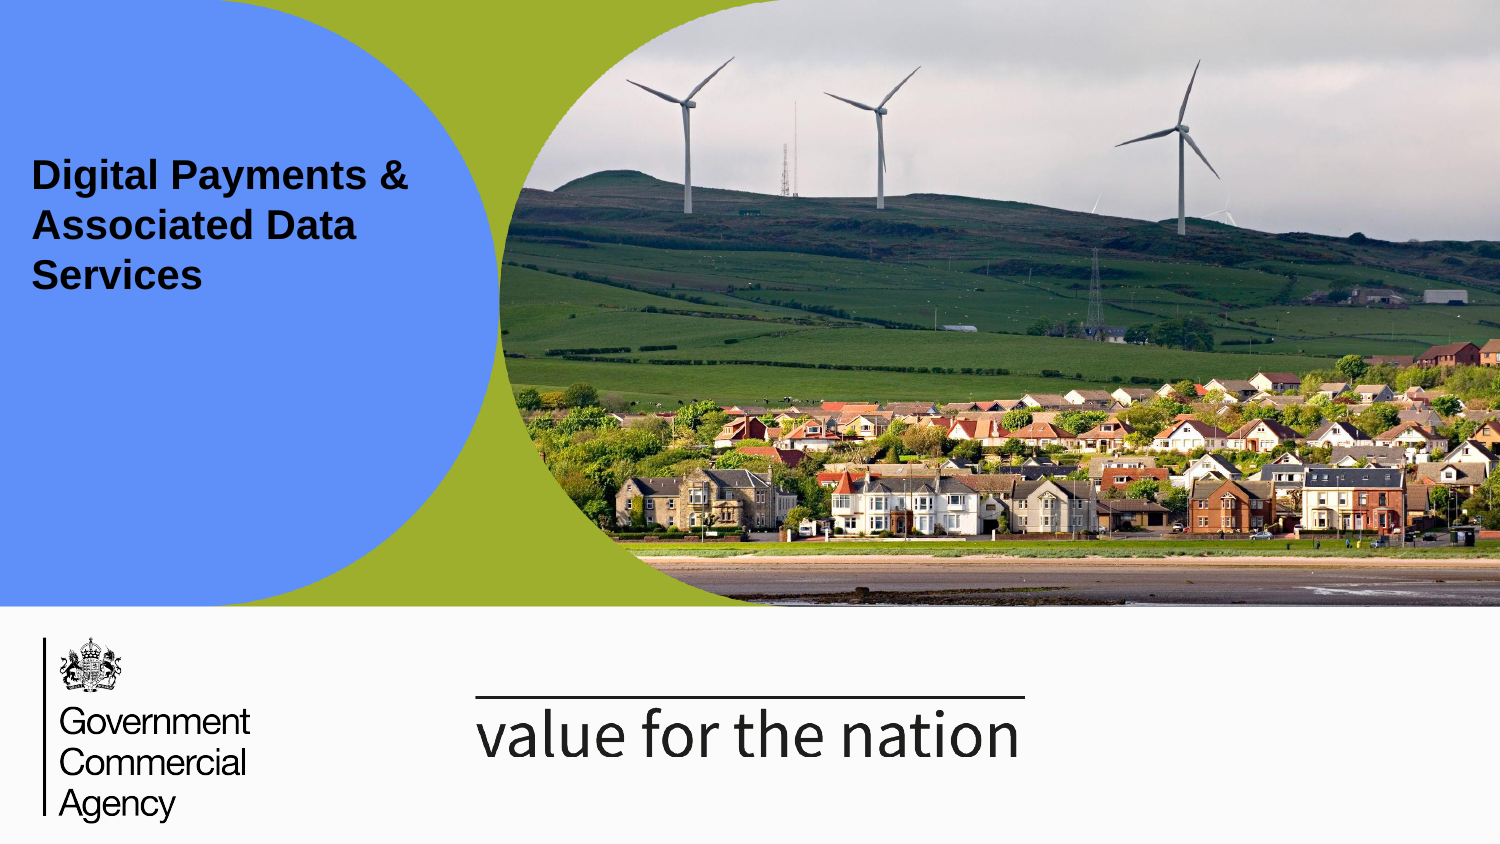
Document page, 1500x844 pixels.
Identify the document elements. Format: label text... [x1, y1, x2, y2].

title Digital Payments & Associated Data Services [31, 147, 483, 370]
